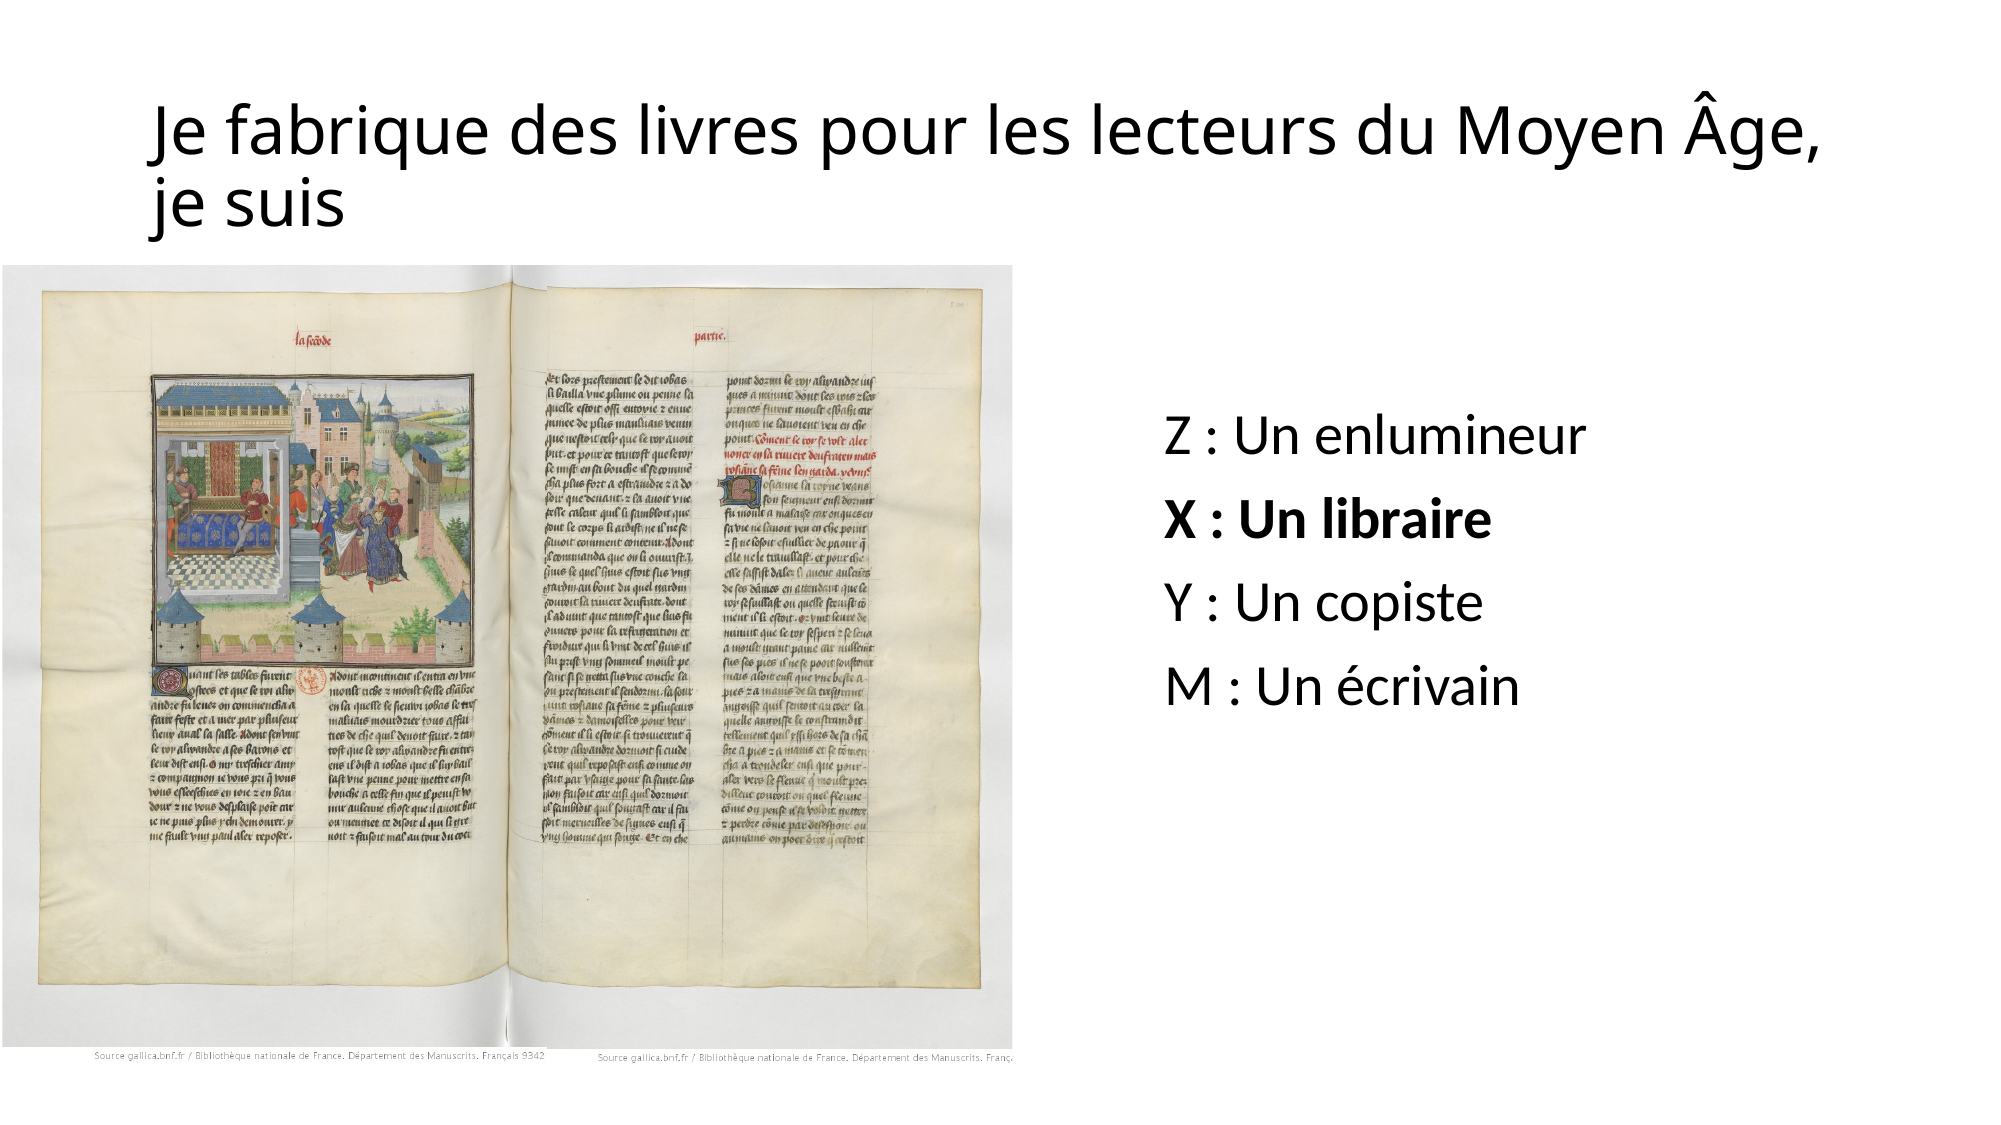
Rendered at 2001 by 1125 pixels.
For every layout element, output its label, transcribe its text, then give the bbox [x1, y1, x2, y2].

list Z : Un enlumineur X : Un libraire Y : Un copiste M : Un écrivain [1149, 396, 1863, 1014]
title Je fabrique des livres pour les lecteurs du Moyen Âge, je suis [137, 59, 1863, 278]
picture [2, 265, 1013, 1066]
